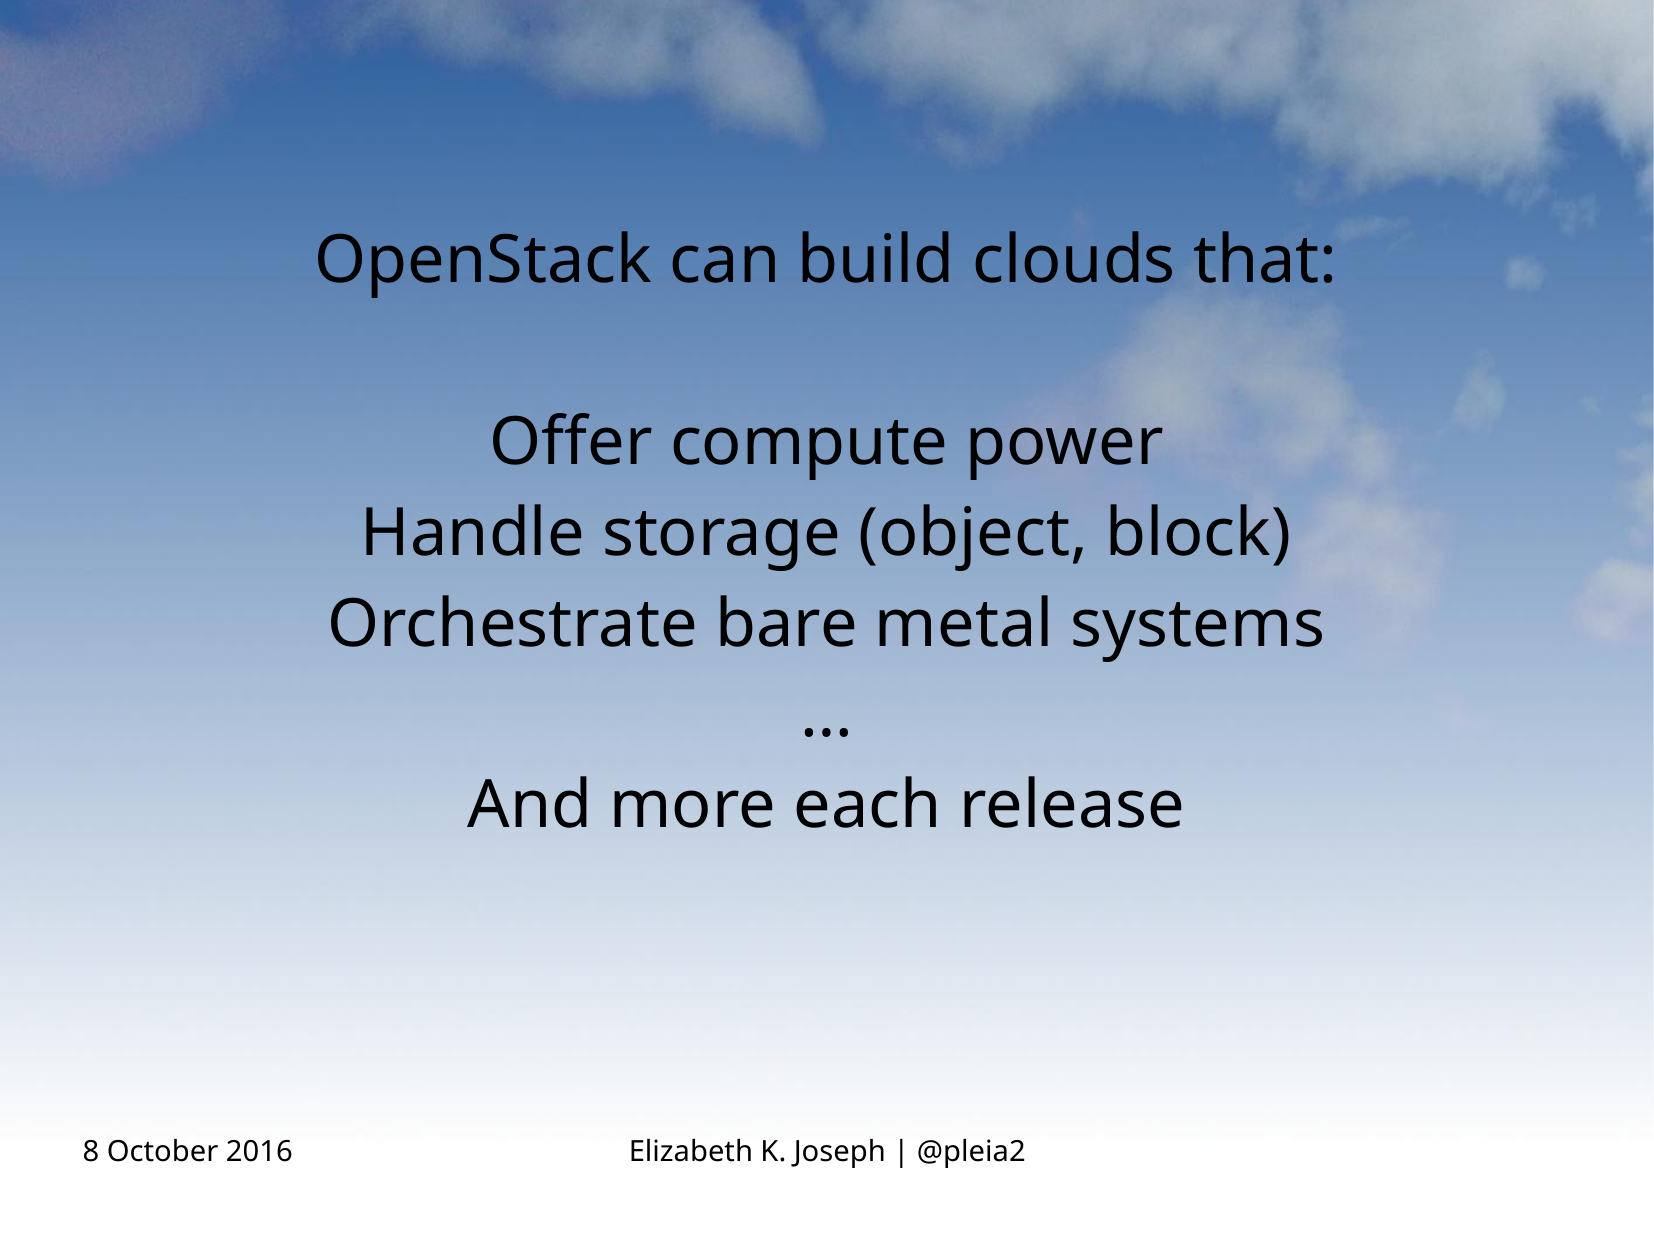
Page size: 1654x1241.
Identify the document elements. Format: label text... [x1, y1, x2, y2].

picture [0, 0, 1654, 1241]
subtitle OpenStack can build clouds that: Offer compute power Handle storage (object, block) Orchestrate bare metal systems … And more each release [82, 49, 1571, 1010]
